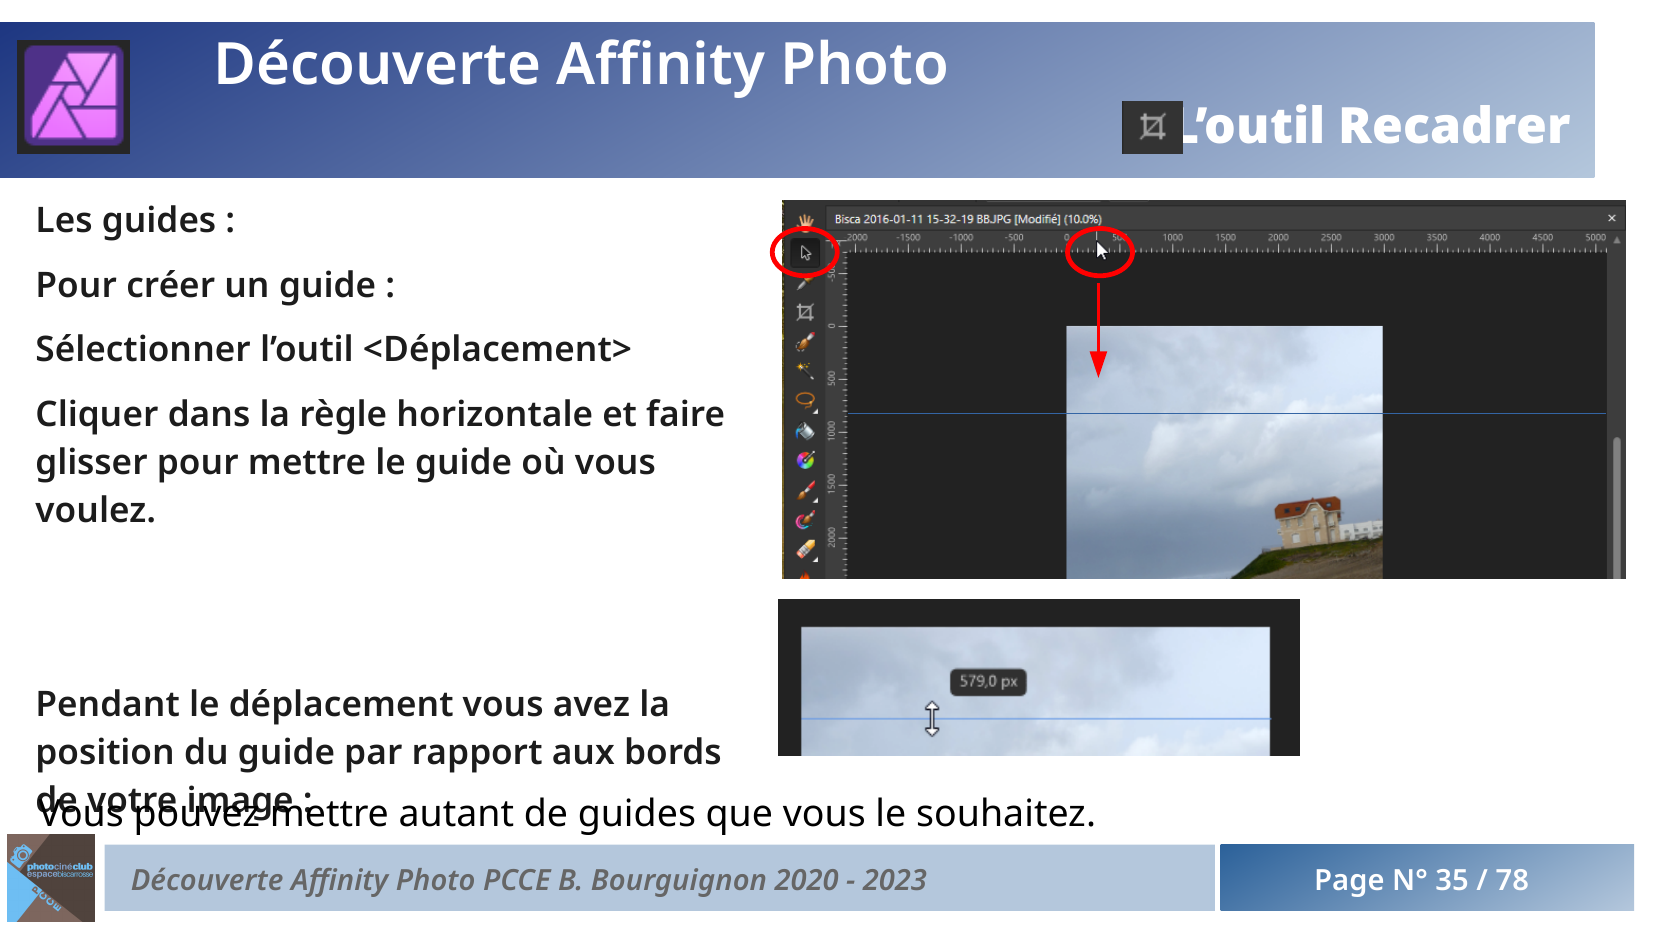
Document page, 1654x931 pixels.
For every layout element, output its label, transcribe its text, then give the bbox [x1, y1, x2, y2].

text_box Vous pouvez mettre autant de guides que vous le souhaitez. [23, 779, 1009, 842]
list Les guides : Pour créer un guide : Sélectionner l’outil <Déplacement> Cliquer dans la règle horizontale et faire glisser pour mettre le guide où vous voulez. Pendant le déplacement vous avez la position du guide par rapport aux bords de votre image : [35, 194, 756, 779]
title L’outil Recadrer [874, 47, 1571, 158]
picture [17, 40, 130, 154]
picture [7, 834, 95, 922]
picture [778, 599, 1300, 756]
picture [782, 231, 834, 273]
picture [1122, 101, 1183, 154]
picture [782, 200, 1626, 579]
